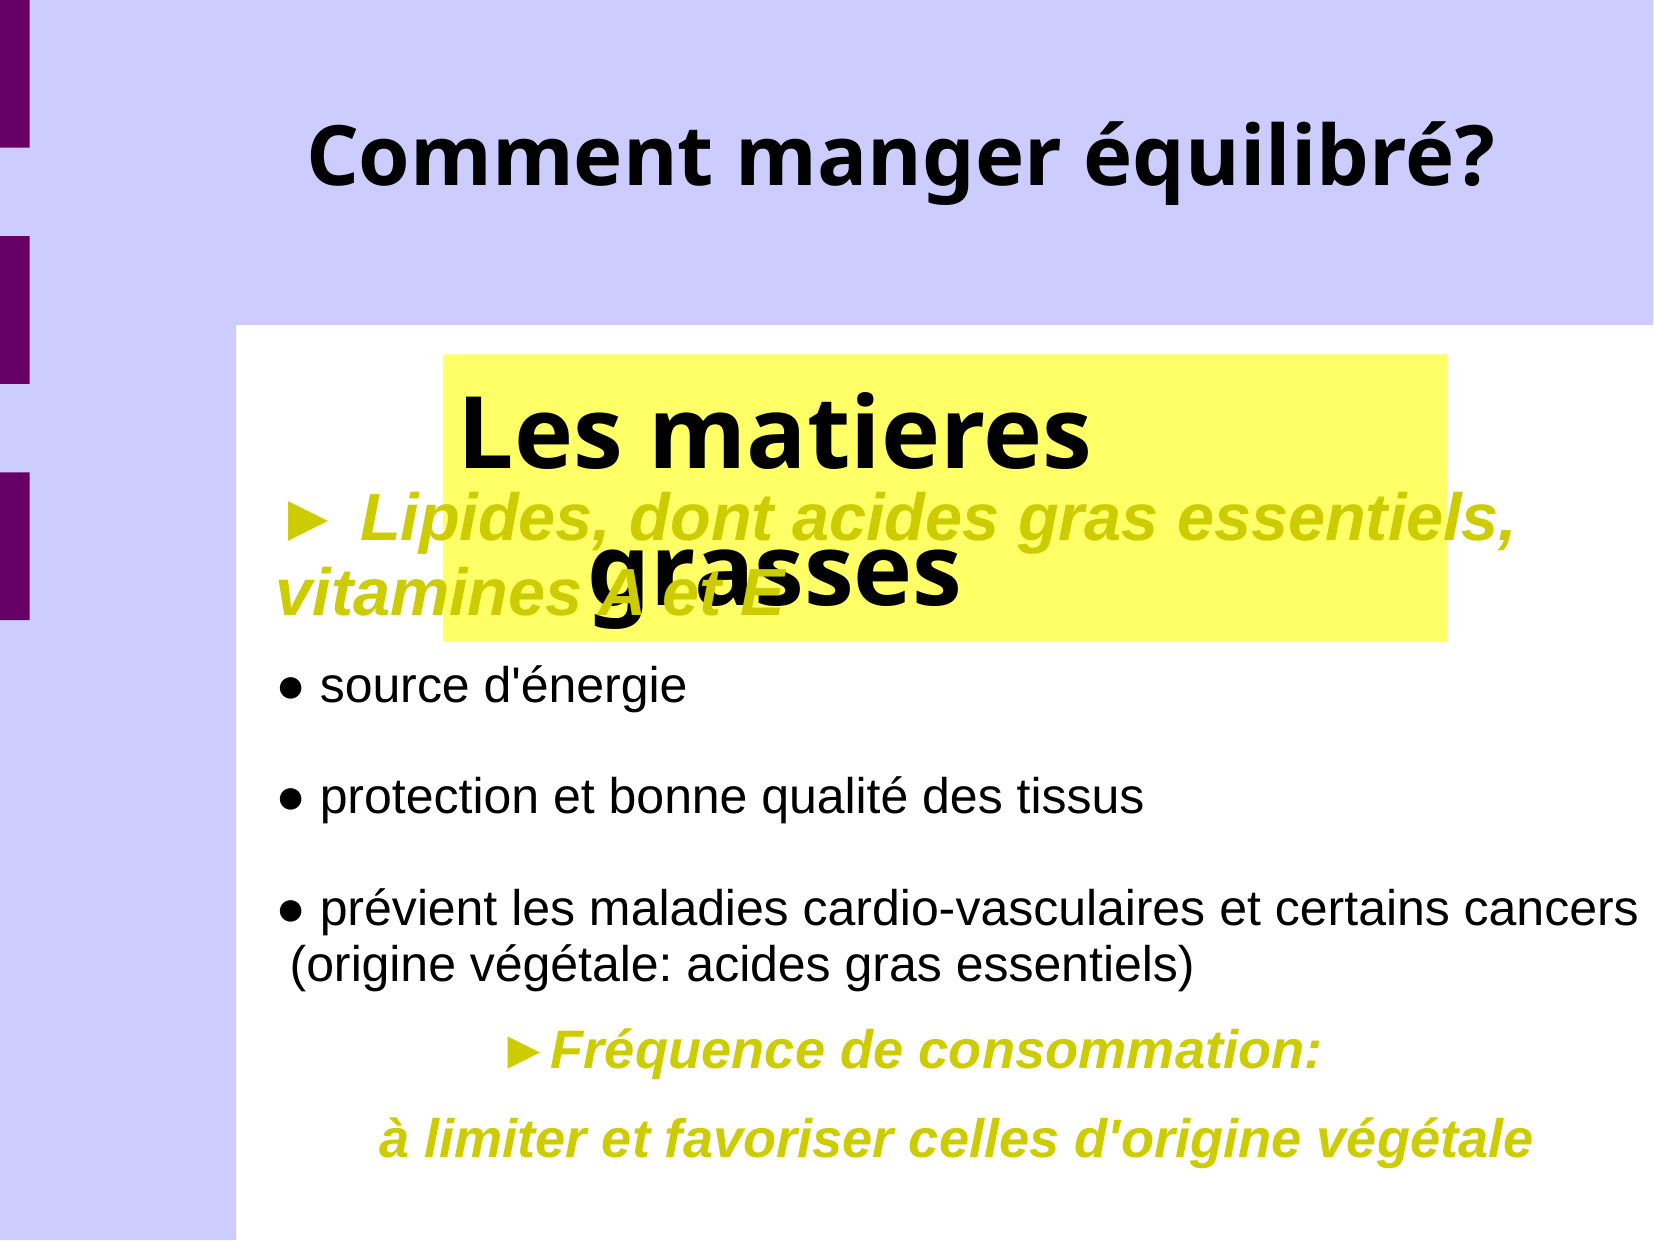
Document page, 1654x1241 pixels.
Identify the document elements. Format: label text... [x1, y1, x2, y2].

text_box [0, 0, 1654, 1241]
text_box Comment manger équilibré? [291, 88, 1418, 220]
text_box Les matieres grasses [442, 354, 1447, 472]
text_box ► Lipides, dont acides gras essentiels, vitamines A et E ● source d'énergie ● protection et bonne qualité des tissus ● prévient les maladies cardio-vasculaires et certains cancers (origine végétale: acides gras essentiels) ►Fréquence de consommation: à limiter et favoriser celles d'origine végétale [260, 472, 1654, 1241]
